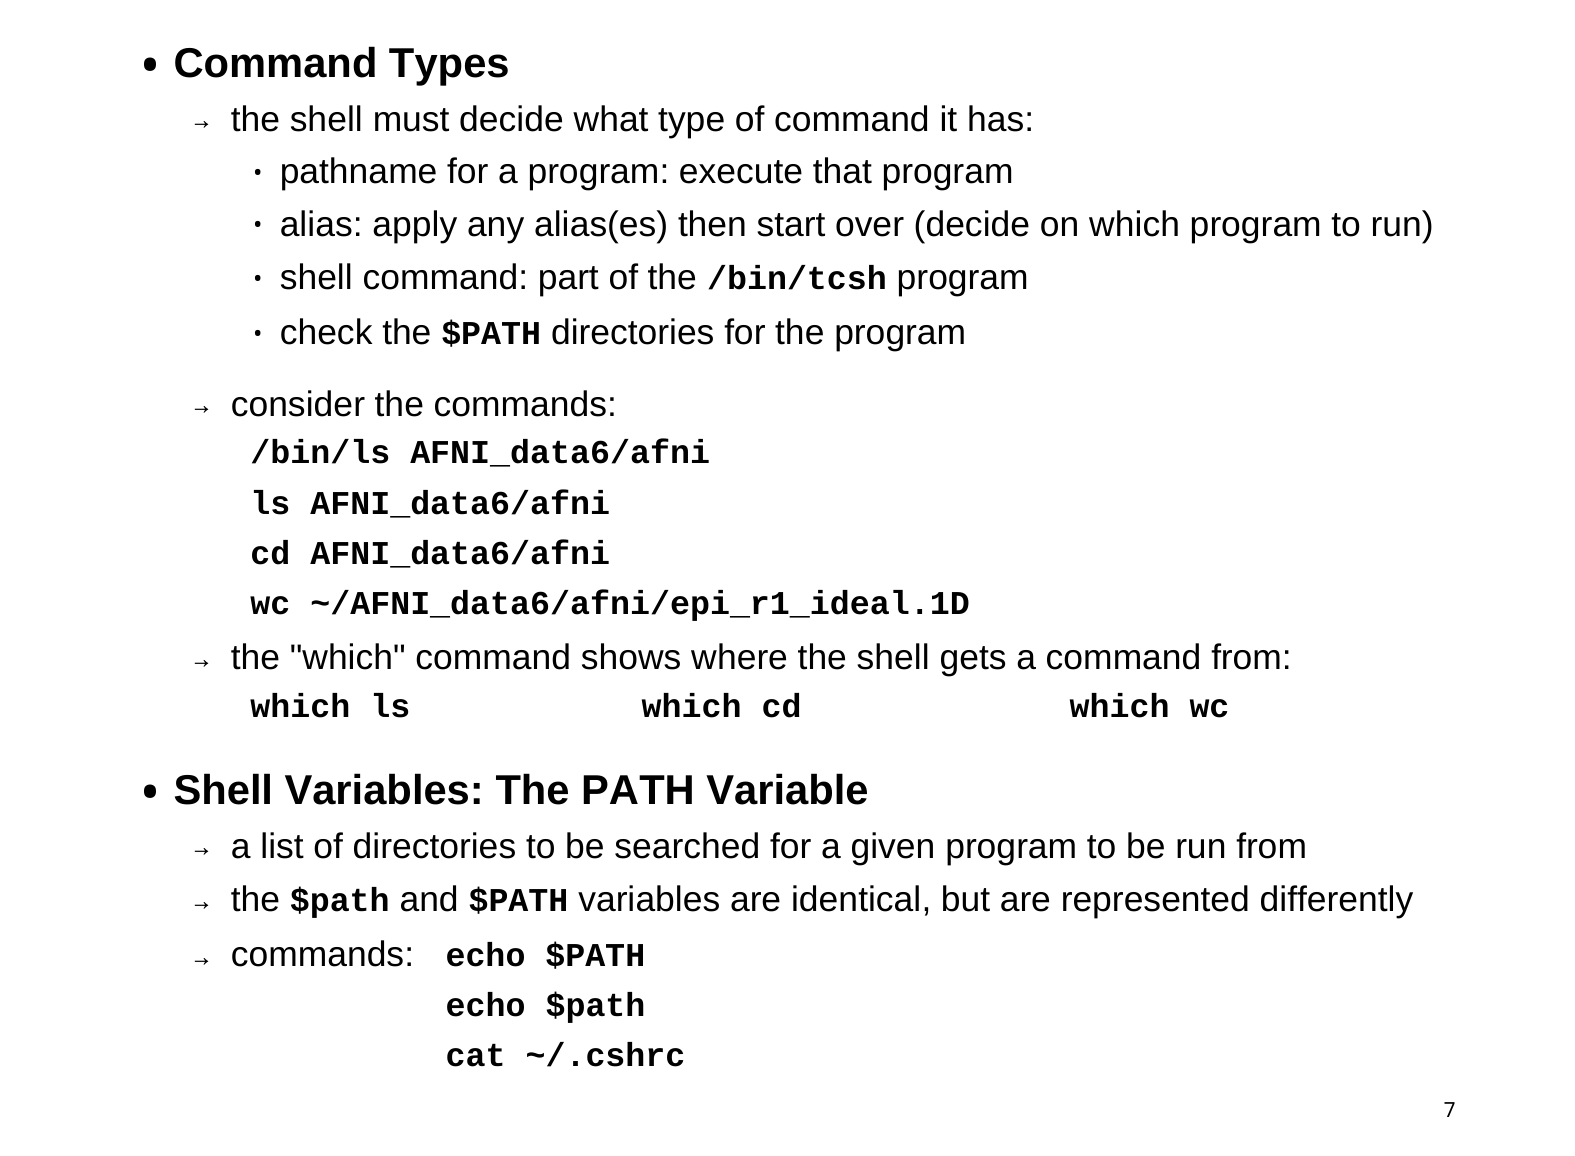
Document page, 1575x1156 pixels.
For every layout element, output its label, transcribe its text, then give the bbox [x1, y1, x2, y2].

list Command Types the shell must decide what type of command it has: pathname for a program: execute that program alias: apply any alias(es) then start over (decide on which program to run) shell command: part of the /bin/tcsh program check the $PATH directories for the program consider the commands: /bin/ls AFNI_data6/afni ls AFNI_data6/afni cd AFNI_data6/afni wc ~/AFNI_data6/afni/epi_r1_ideal.1D the "which" command shows where the shell gets a command from: which ls which cd which wc Shell Variables: The PATH Variable a list of directories to be searched for a given program to be run from the $path and $PATH variables are identical, but are represented differently commands: echo $PATH echo $path cat ~/.cshrc [118, 27, 1538, 1128]
